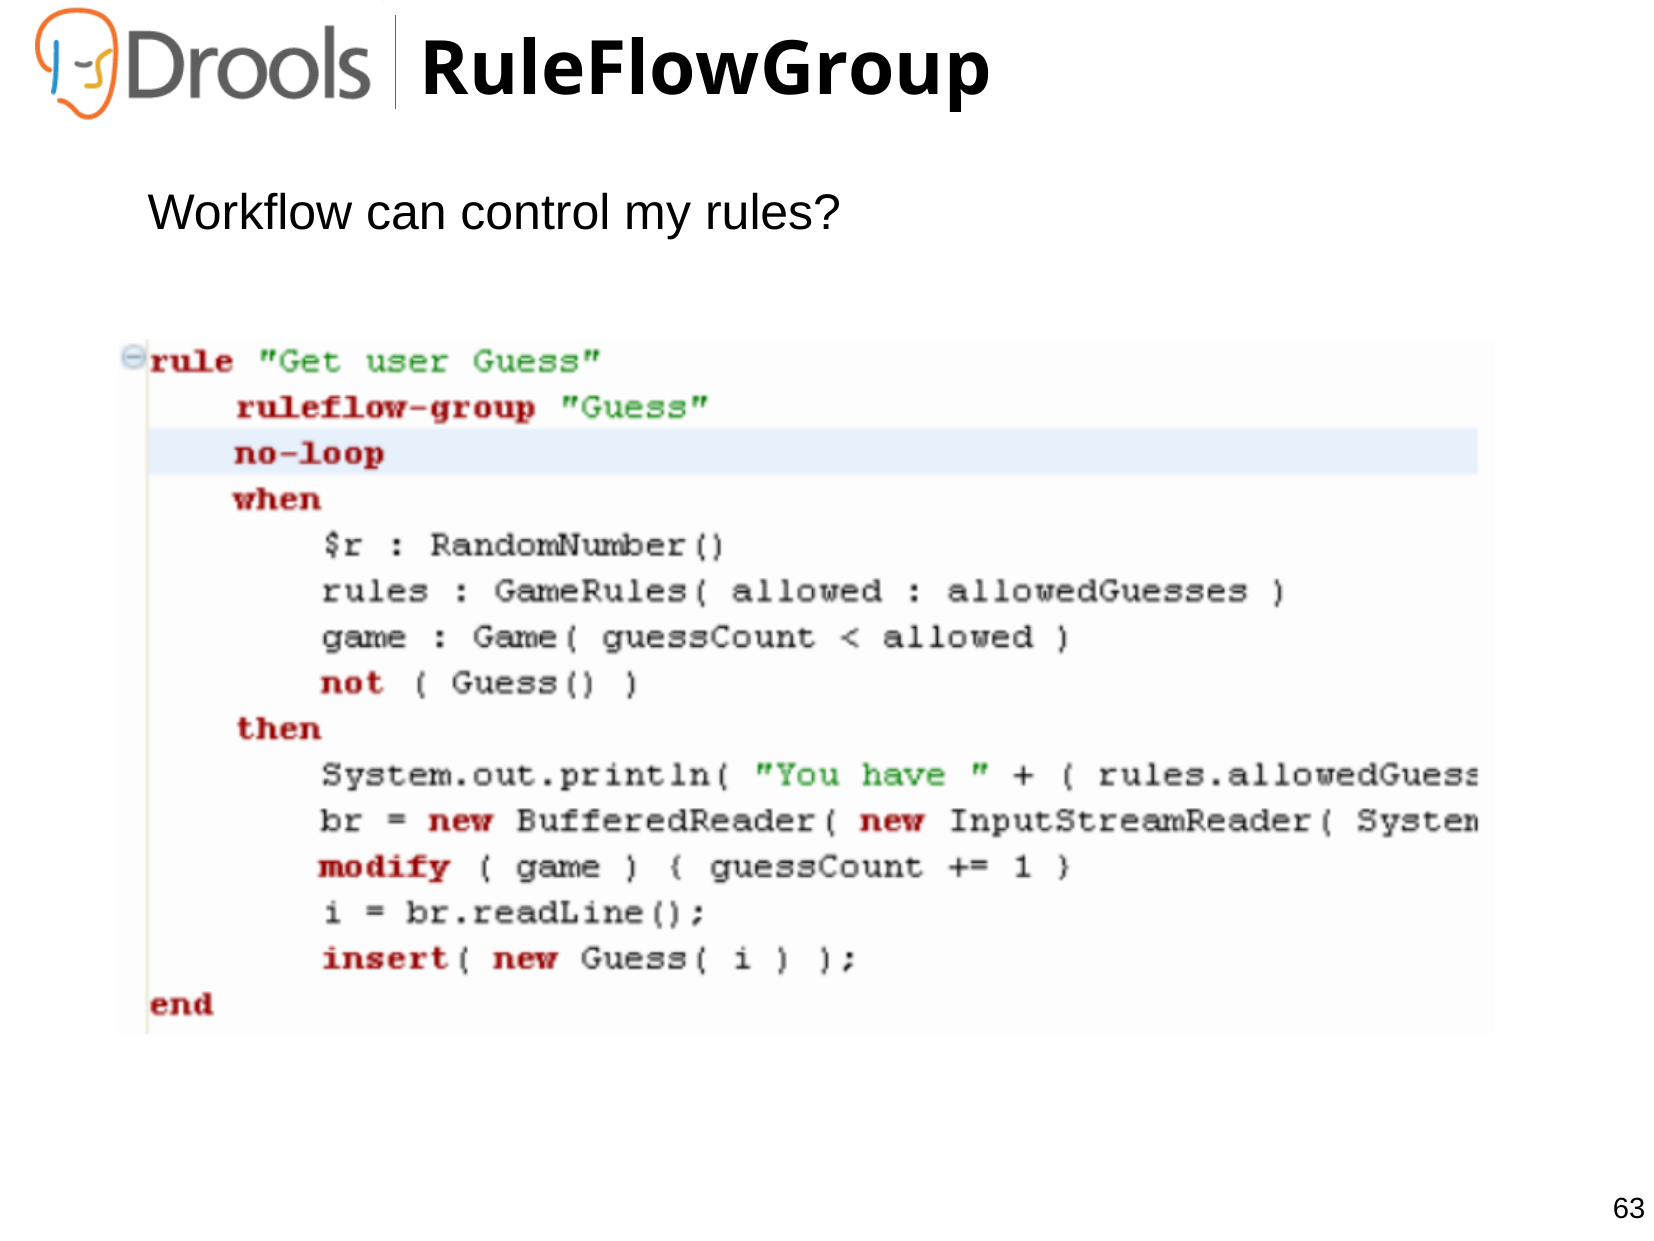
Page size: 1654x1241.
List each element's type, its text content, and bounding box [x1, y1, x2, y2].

picture [29, 0, 384, 126]
title RuleFlowGroup [419, 6, 1630, 125]
picture [118, 339, 1495, 1034]
text_box Workflow can control my rules? [132, 177, 857, 248]
